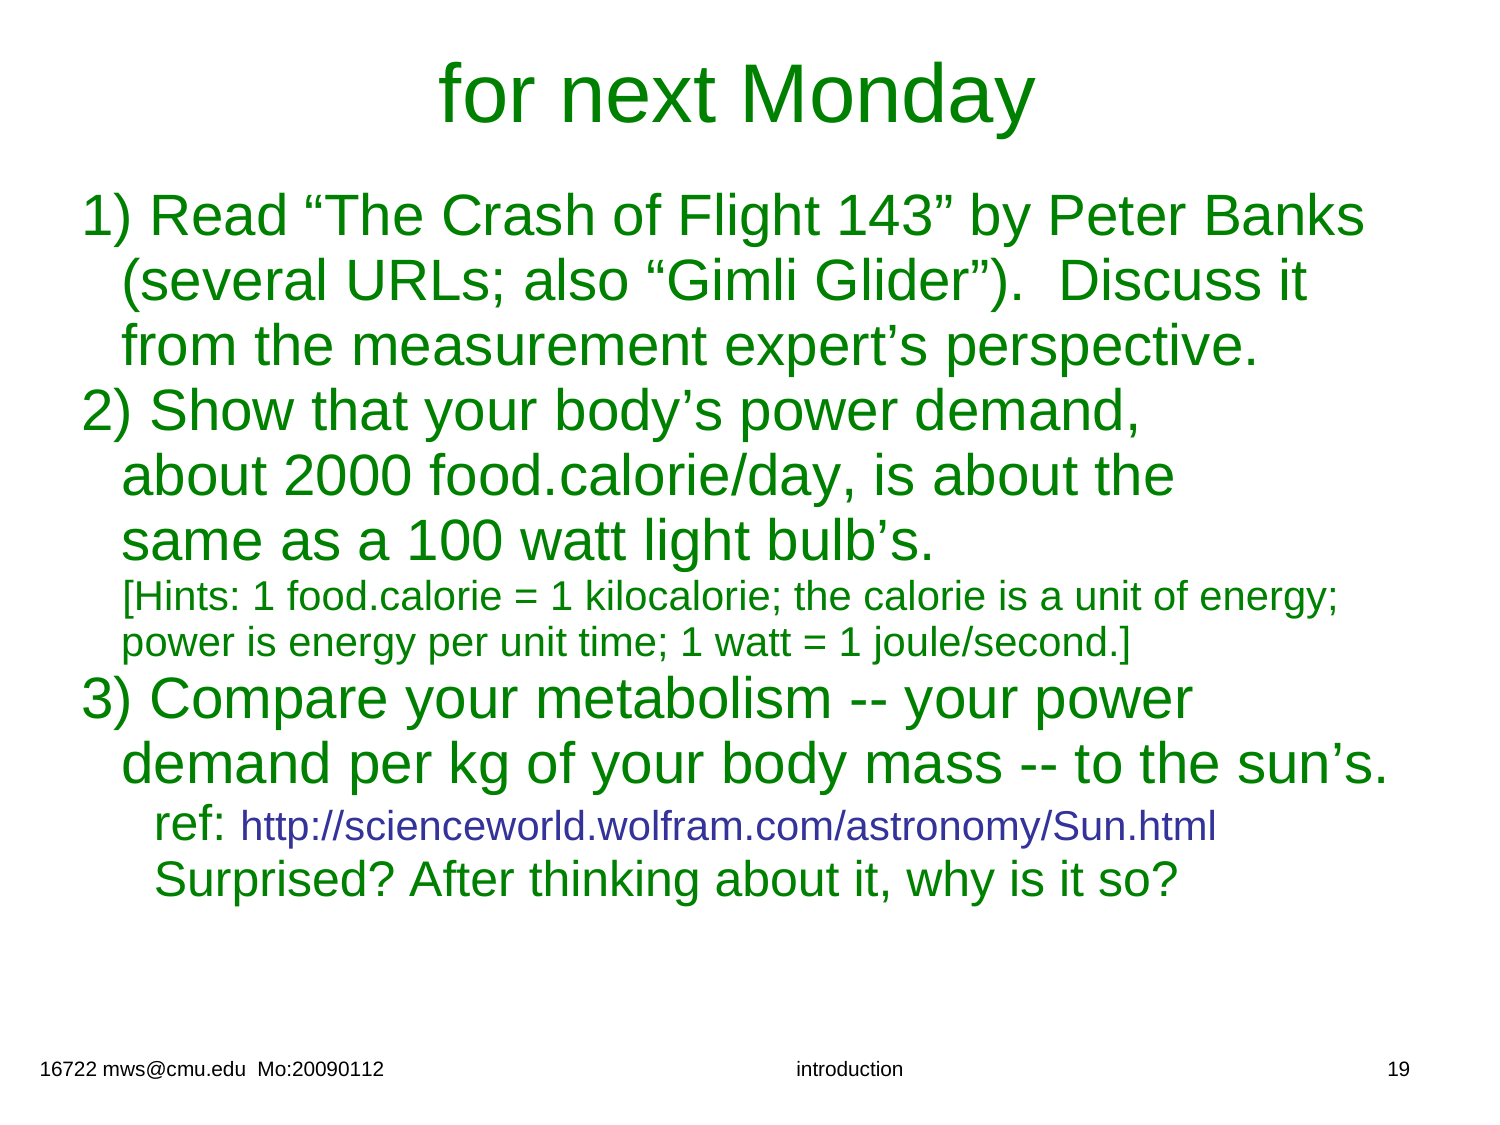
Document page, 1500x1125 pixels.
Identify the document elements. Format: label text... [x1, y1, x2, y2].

list 1) Read “The Crash of Flight 143” by Peter Banks (several URLs; also “Gimli Glider”). Discuss it from the measurement expert’s perspective. 2) Show that your body’s power demand, about 2000 food.calorie/day, is about the same as a 100 watt light bulb’s. [Hints: 1 food.calorie = 1 kilocalorie; the calorie is a unit of energy; power is energy per unit time; 1 watt = 1 joule/second.] 3) Compare your metabolism -- your power demand per kg of your body mass -- to the sun’s. ref: http://scienceworld.wolfram.com/astronomy/Sun.html Surprised? After thinking about it, why is it so? [49, 174, 1413, 970]
title for next Monday [324, 36, 1150, 152]
